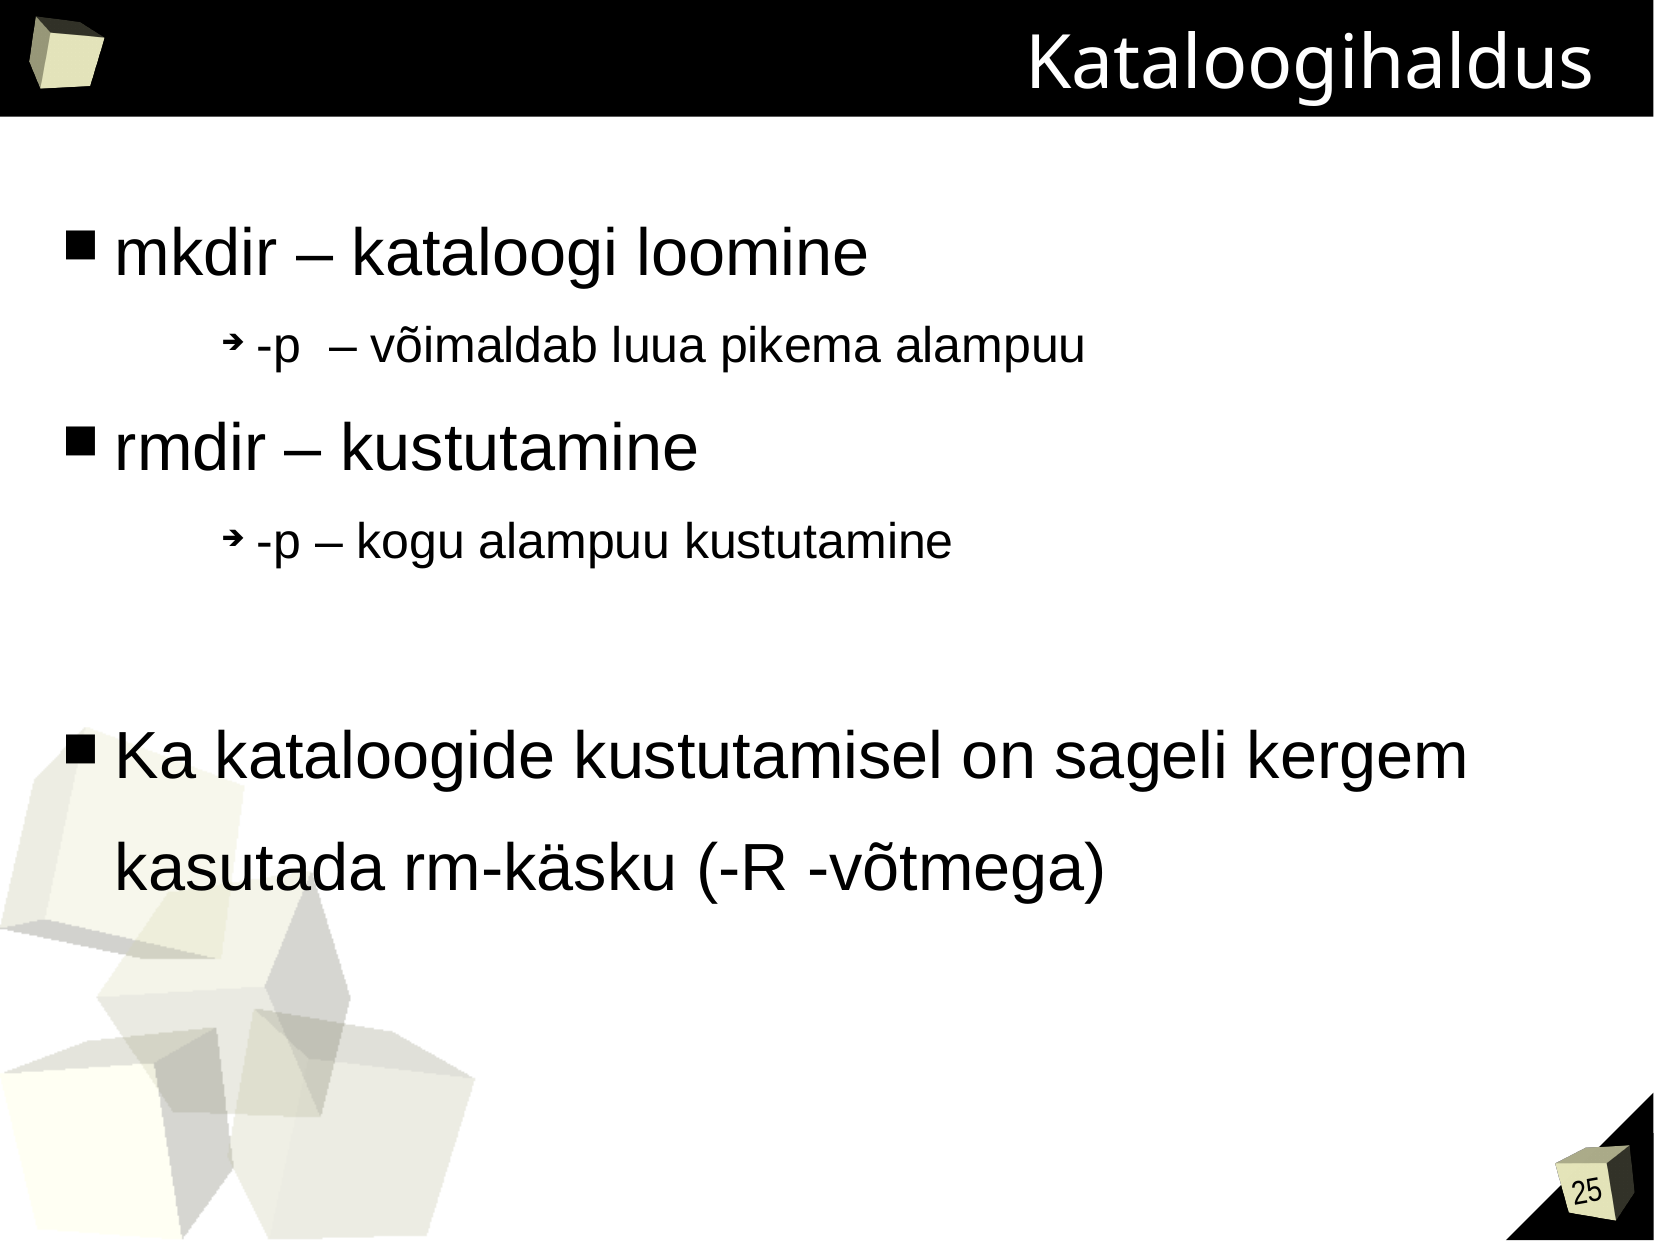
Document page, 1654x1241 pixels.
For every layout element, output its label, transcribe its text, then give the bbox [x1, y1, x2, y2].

list mkdir – kataloogi loomine -p – võimaldab luua pikema alampuu rmdir – kustutamine -p – kogu alampuu kustutamine Ka kataloogide kustutamisel on sageli kergem kasutada rm-käsku (-R -võtmega) [44, 177, 1611, 1214]
title Kataloogihaldus [118, 0, 1595, 119]
picture [0, 726, 477, 1241]
